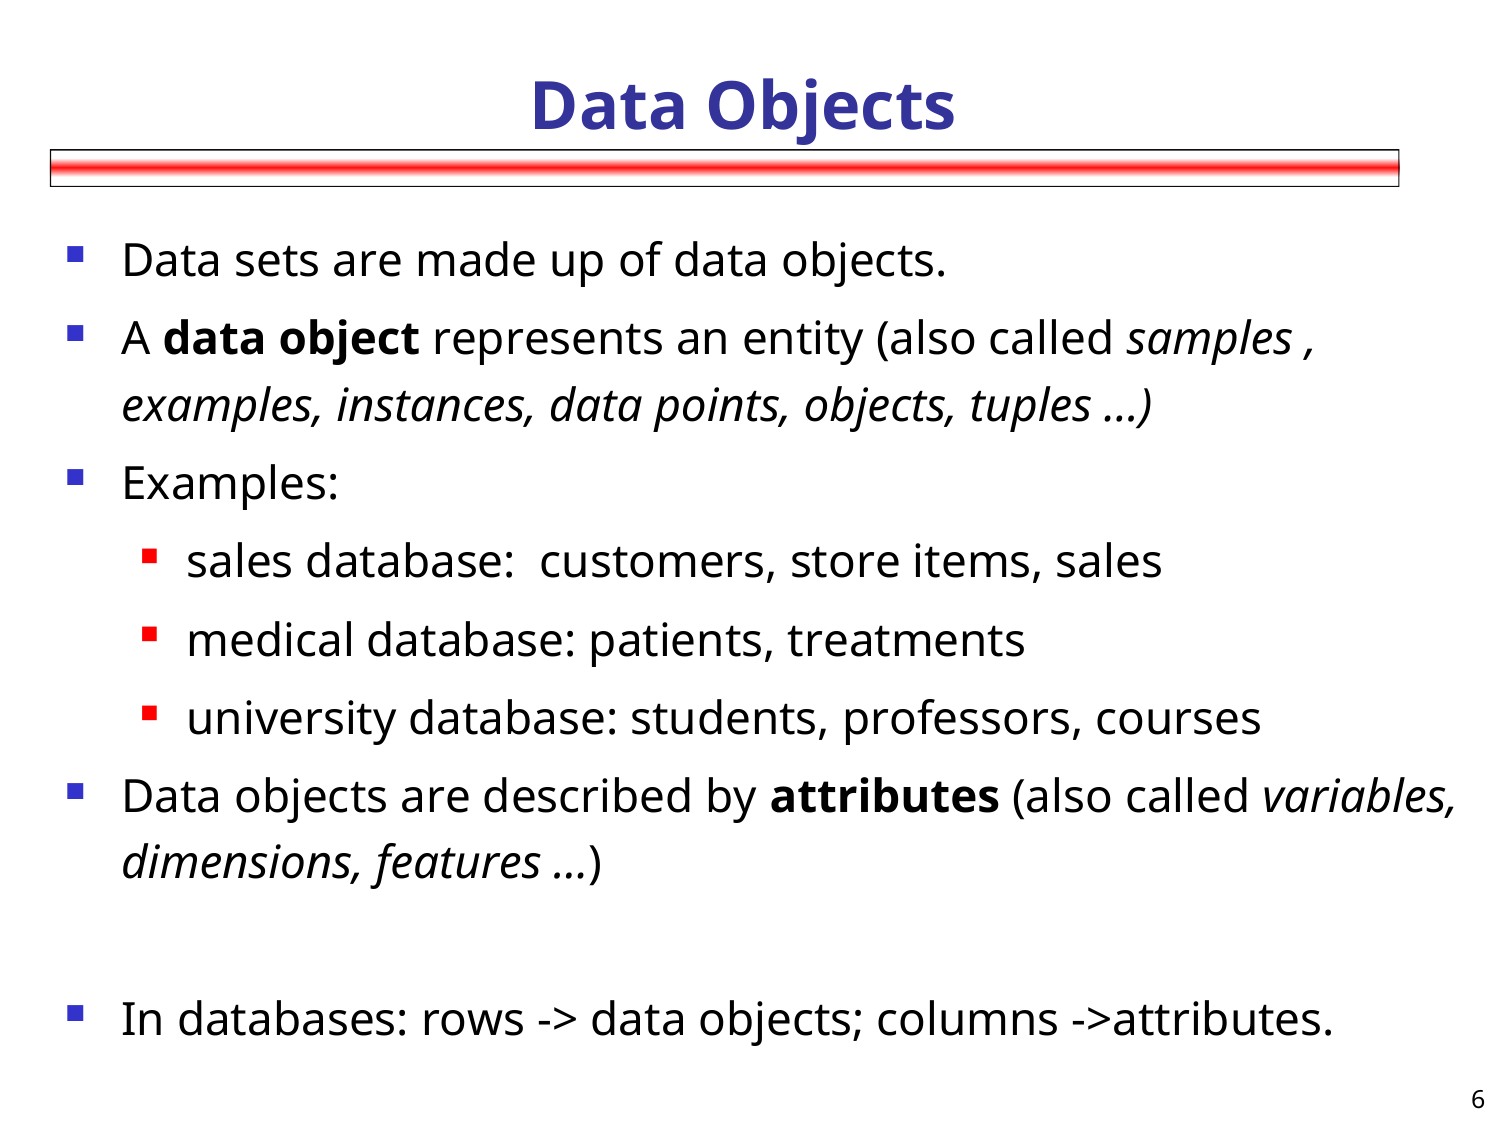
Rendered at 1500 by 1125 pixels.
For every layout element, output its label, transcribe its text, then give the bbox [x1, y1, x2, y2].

list Data sets are made up of data objects. A data object represents an entity (also called samples , examples, instances, data points, objects, tuples ...) Examples: sales database: customers, store items, sales medical database: patients, treatments university database: students, professors, courses Data objects are described by attributes (also called variables, dimensions, features ...) In databases: rows -> data objects; columns ->attributes. [49, 212, 1500, 1063]
title Data Objects [24, 49, 1463, 150]
text_box <number> [1187, 1063, 1500, 1125]
